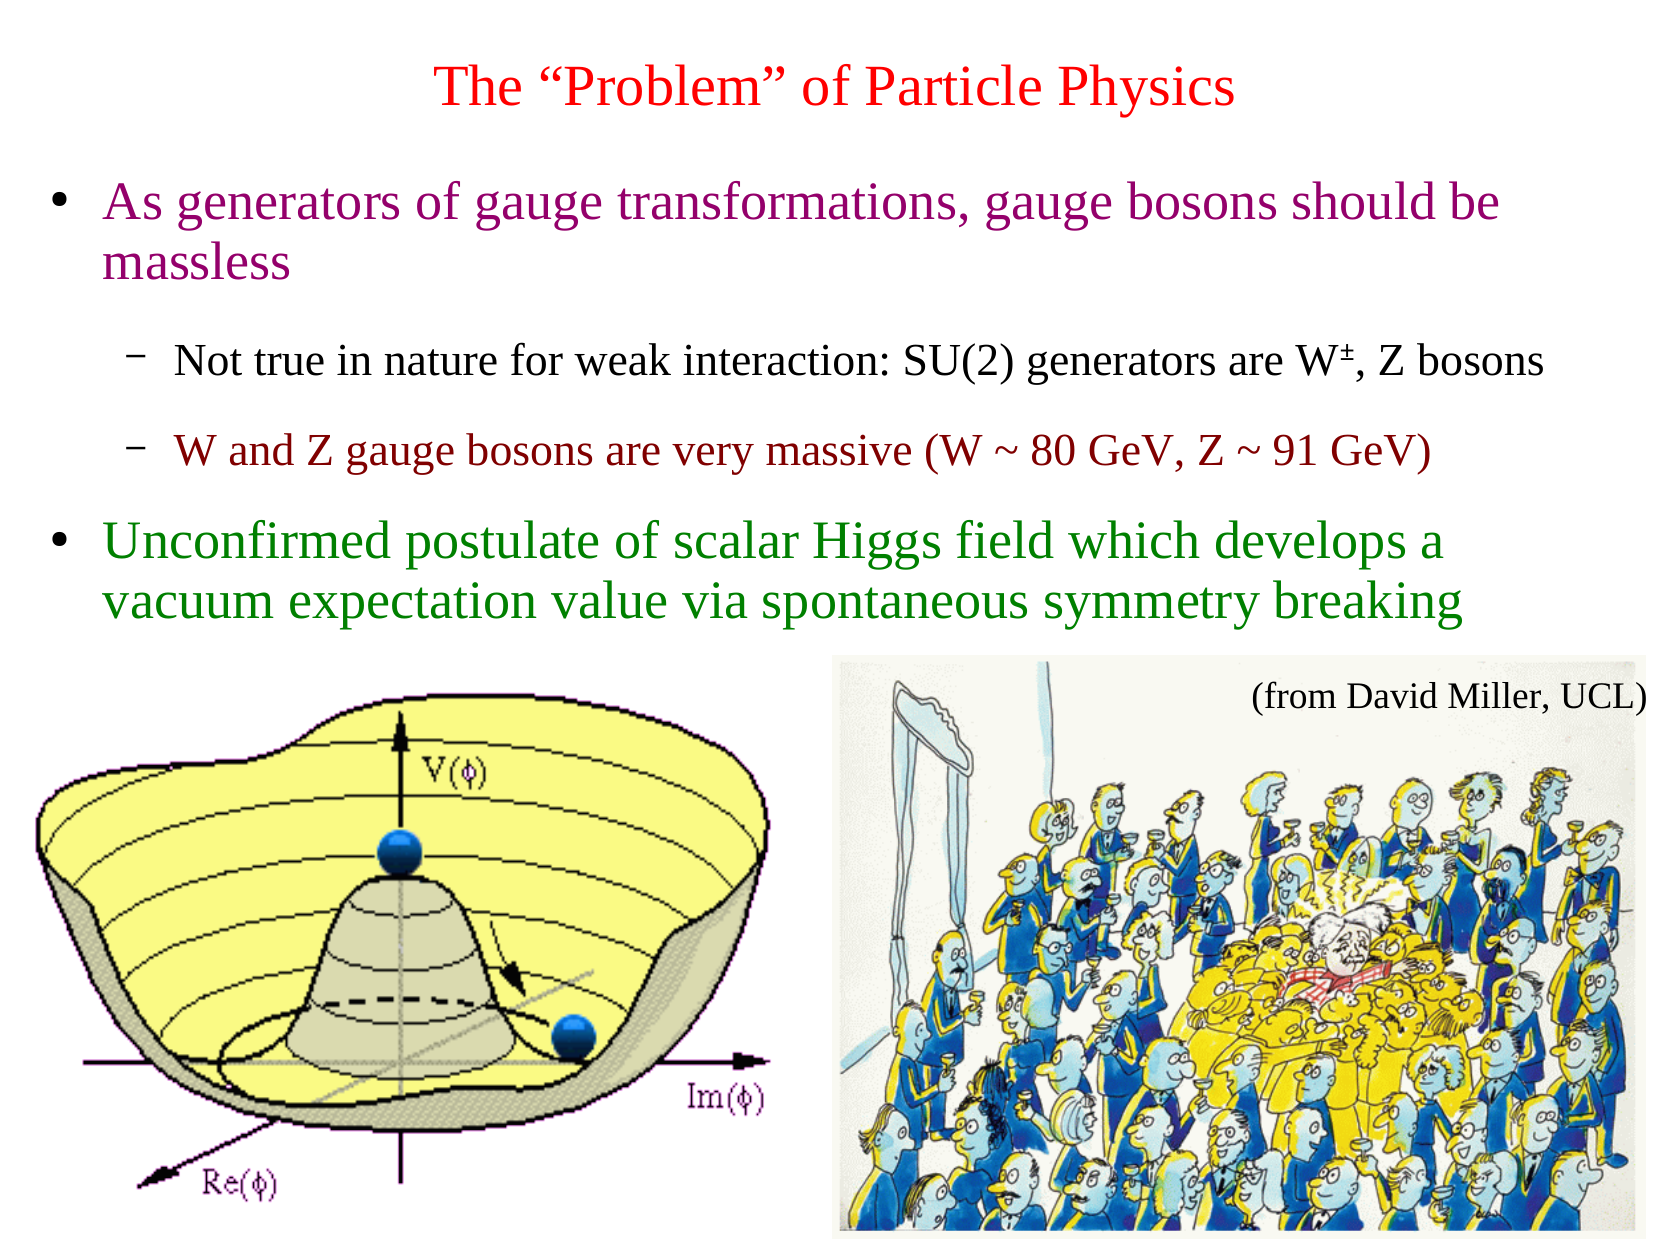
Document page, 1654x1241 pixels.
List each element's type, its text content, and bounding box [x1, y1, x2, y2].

picture [832, 655, 1646, 1239]
list As generators of gauge transformations, gauge bosons should be massless Not true in nature for weak interaction: SU(2) generators are W±, Z bosons W and Z gauge bosons are very massive (W ~ 80 GeV, Z ~ 91 GeV) Unconfirmed postulate of scalar Higgs field which develops a vacuum expectation value via spontaneous symmetry breaking [32, 171, 1587, 1167]
text_box (from David Miller, UCL) [1251, 675, 1646, 717]
picture [27, 684, 797, 1220]
title The “Problem” of Particle Physics [128, 0, 1541, 171]
